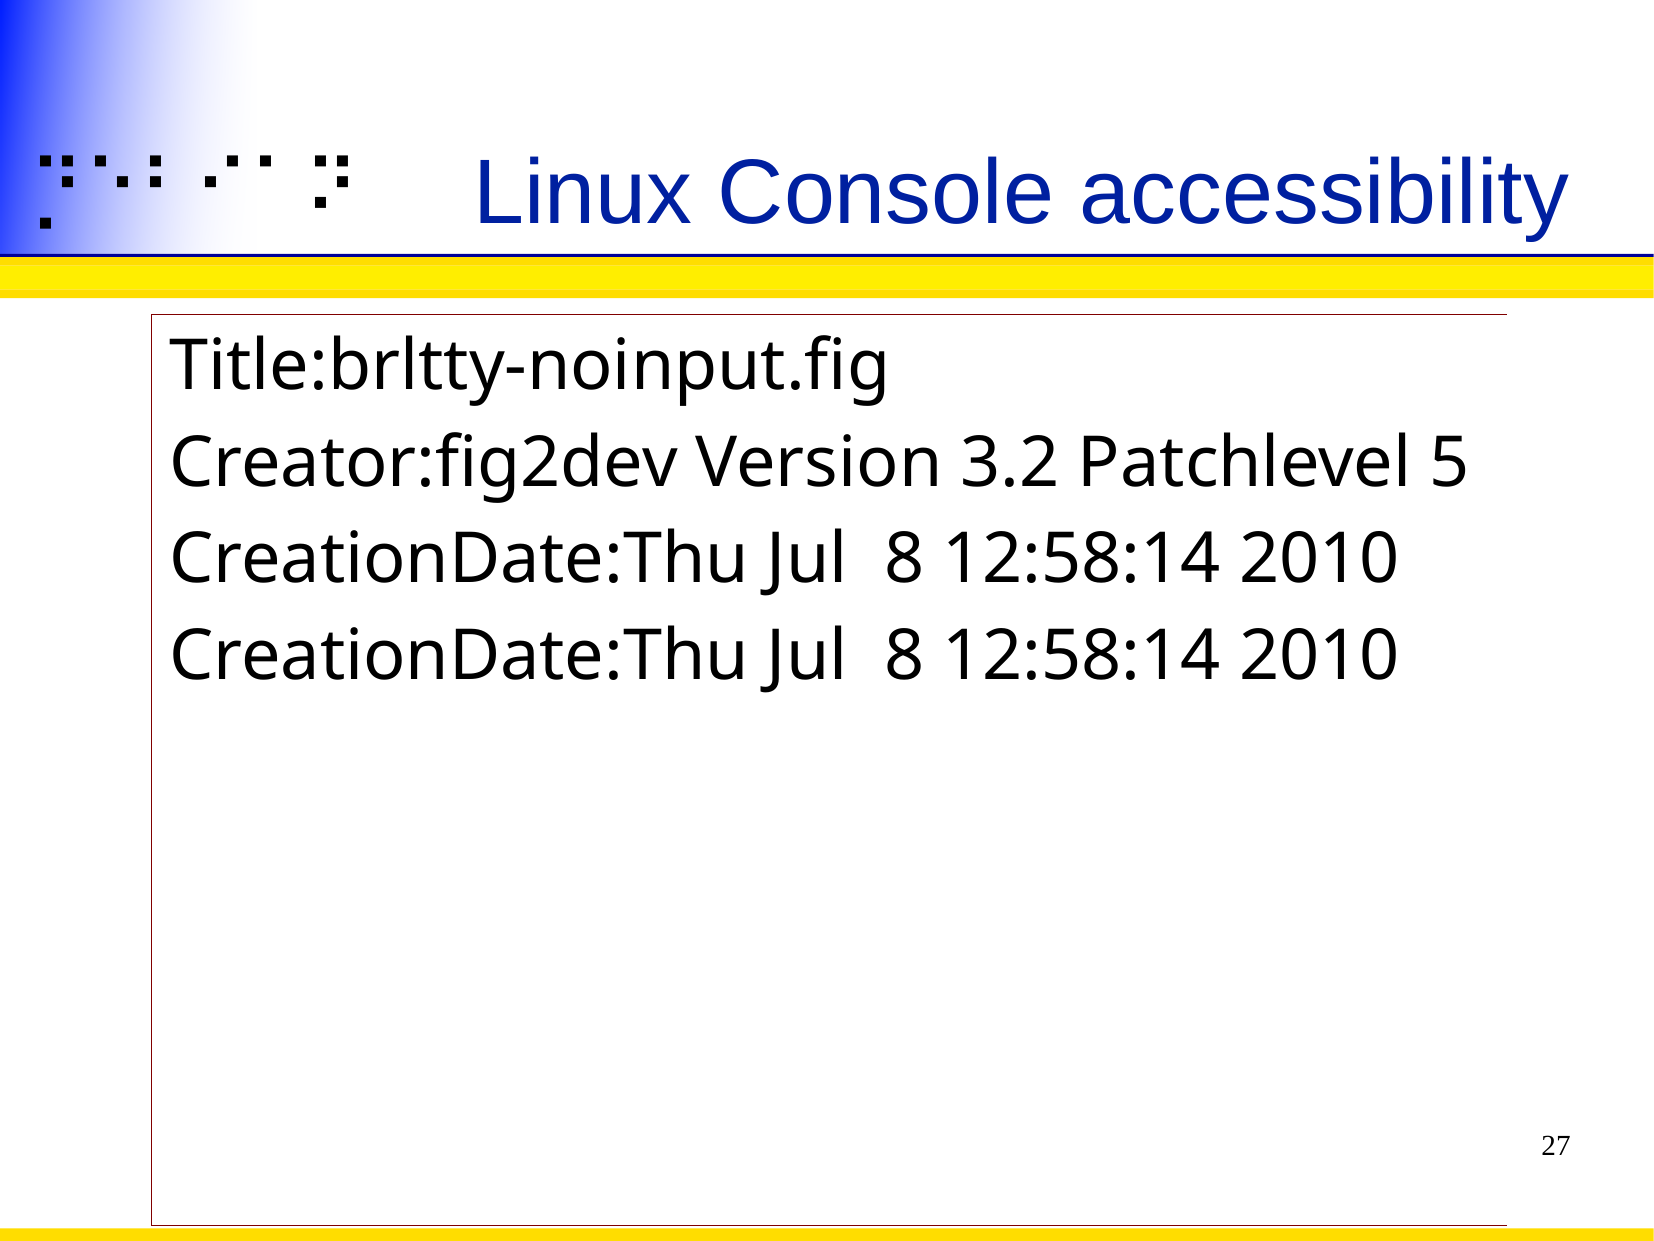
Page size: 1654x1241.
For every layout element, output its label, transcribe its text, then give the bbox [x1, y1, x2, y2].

picture [146, 310, 1507, 1226]
title Linux Console accessibility [372, 134, 1571, 250]
